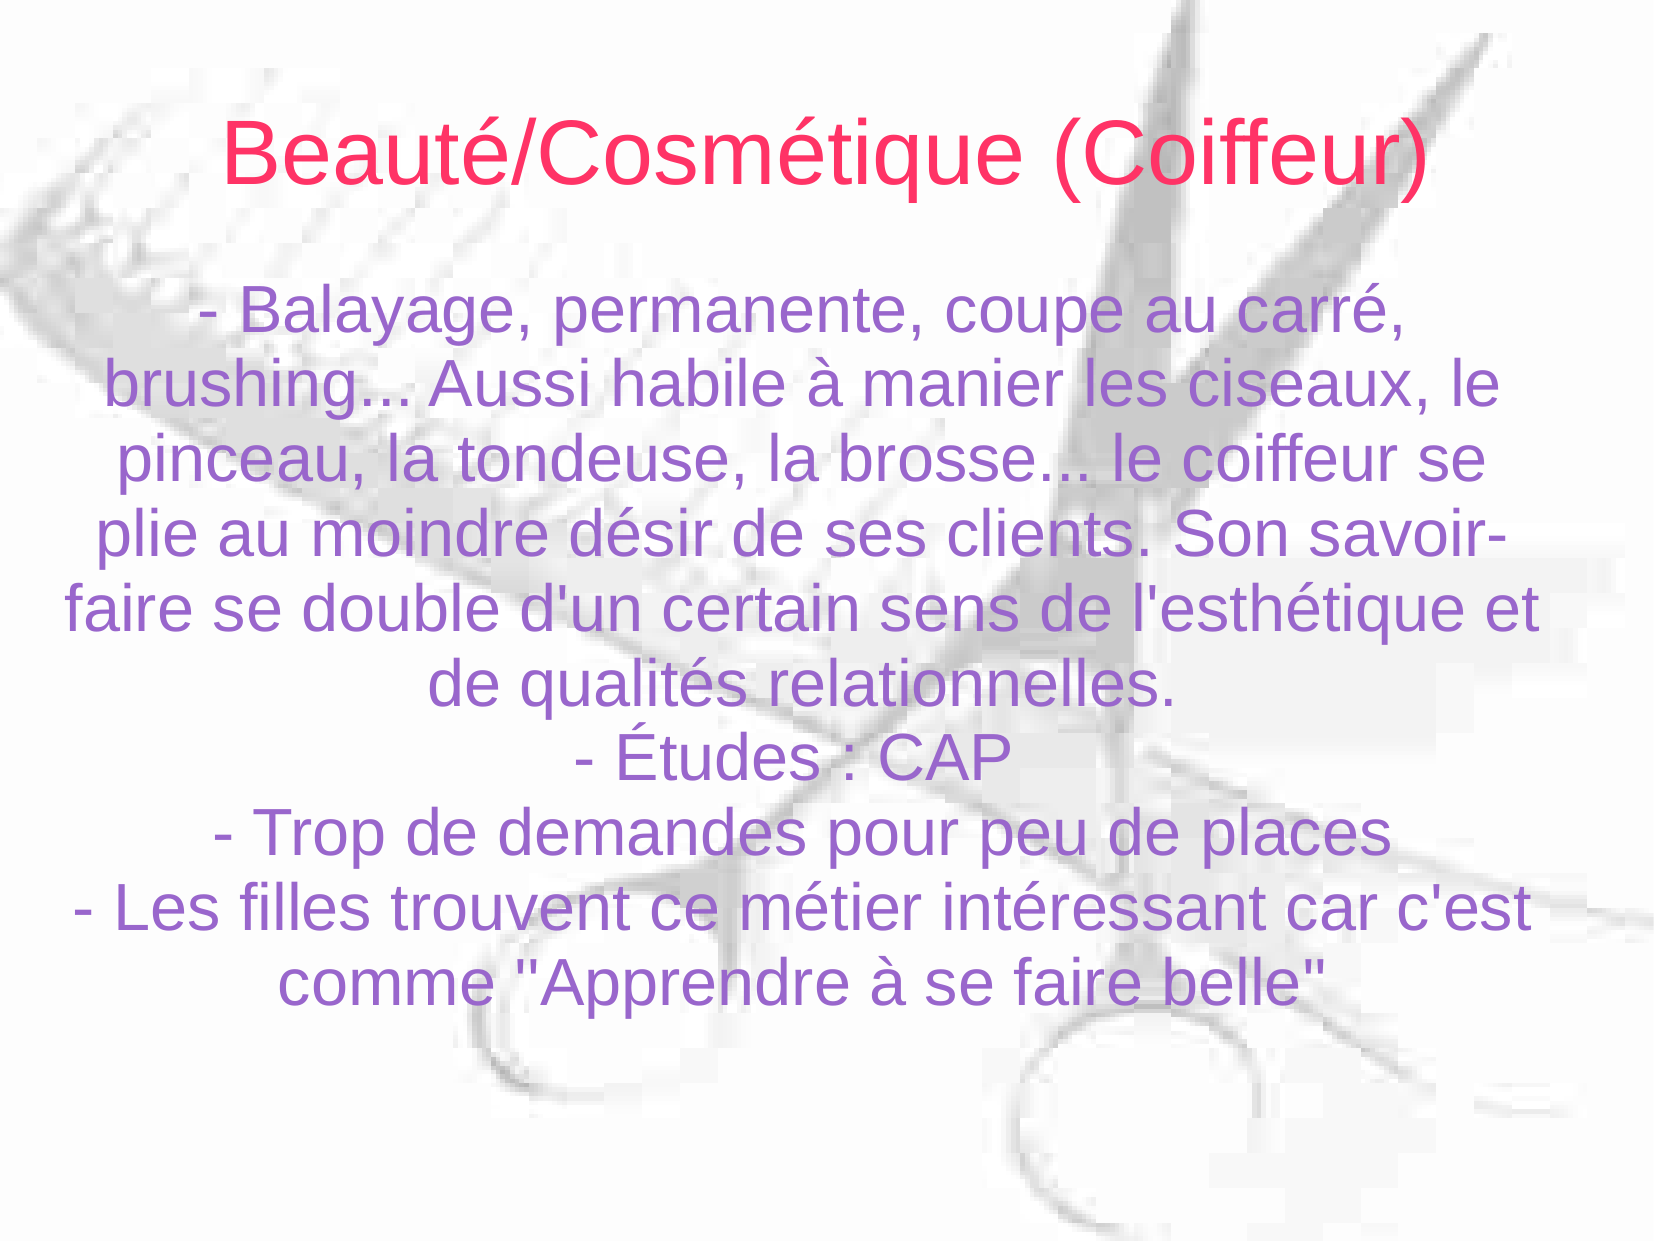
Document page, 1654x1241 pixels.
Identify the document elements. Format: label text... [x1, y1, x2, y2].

title Beauté/Cosmétique (Coiffeur) [82, 49, 1571, 257]
subtitle - Balayage, permanente, coupe au carré, brushing... Aussi habile à manier les ciseaux, le pinceau, la tondeuse, la brosse... le coiffeur se plie au moindre désir de ses clients. Son savoir-faire se double d'un certain sens de l'esthétique et de qualités relationnelles. - Études : CAP - Trop de demandes pour peu de places - Les filles trouvent ce métier intéressant car c'est comme ''Apprendre à se faire belle'' [59, 236, 1548, 1055]
picture [0, 0, 1654, 1241]
